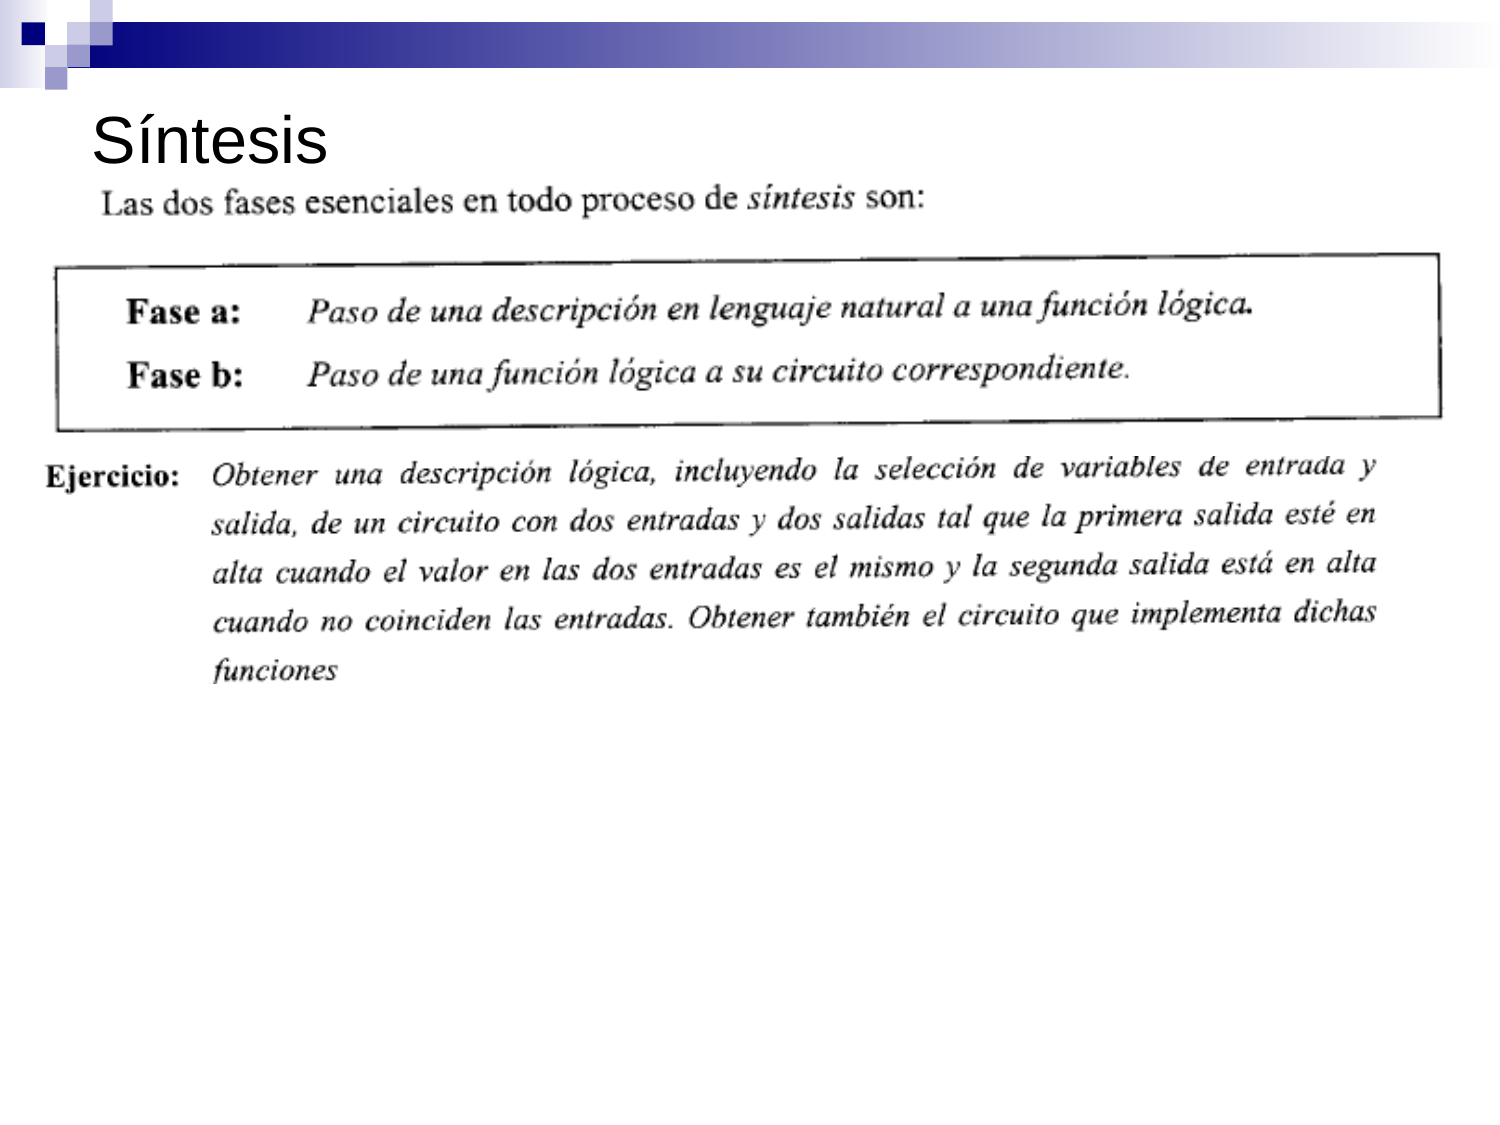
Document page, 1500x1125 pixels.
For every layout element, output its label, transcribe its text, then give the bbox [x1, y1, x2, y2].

title Síntesis [76, 78, 1427, 172]
picture [41, 172, 1474, 684]
